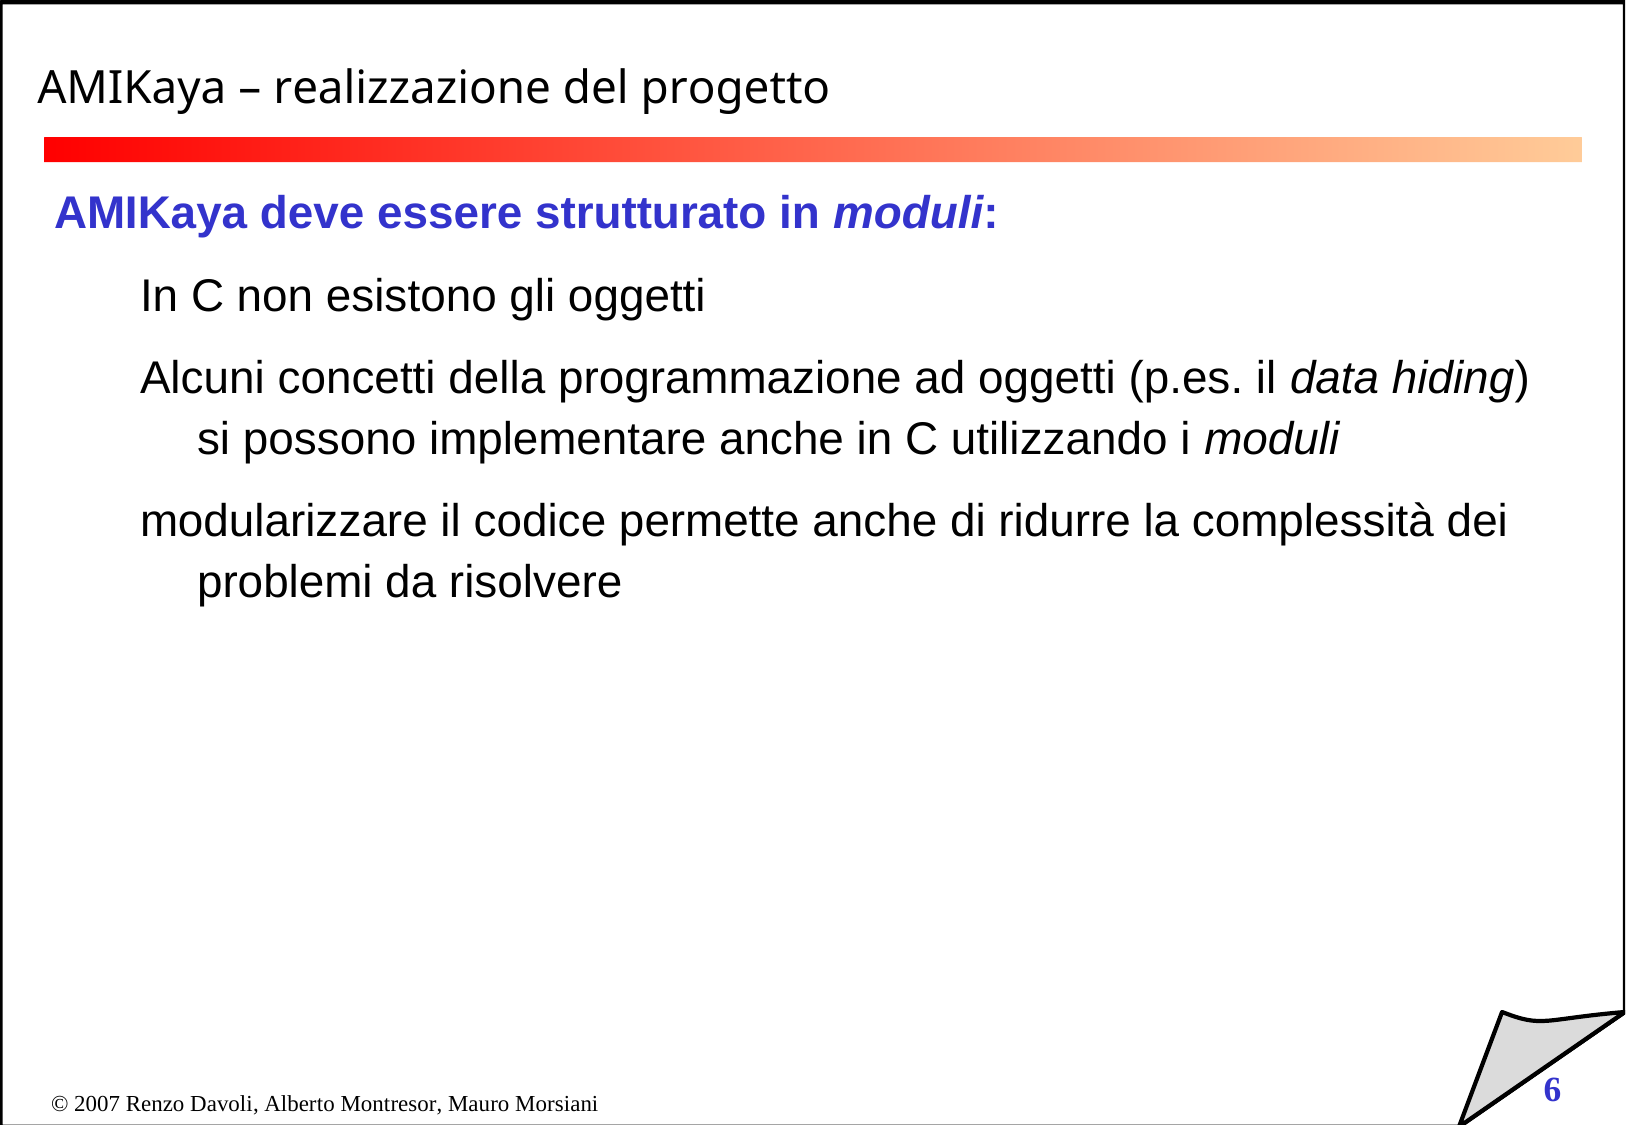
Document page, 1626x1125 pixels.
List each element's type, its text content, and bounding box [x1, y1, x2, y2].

title AMIKaya – realizzazione del progetto [37, 44, 1588, 131]
list AMIKaya deve essere strutturato in moduli: In C non esistono gli oggetti Alcuni concetti della programmazione ad oggetti (p.es. il data hiding) si possono implementare anche in C utilizzando i moduli modularizzare il codice permette anche di ridurre la complessità dei problemi da risolvere [54, 187, 1571, 1024]
